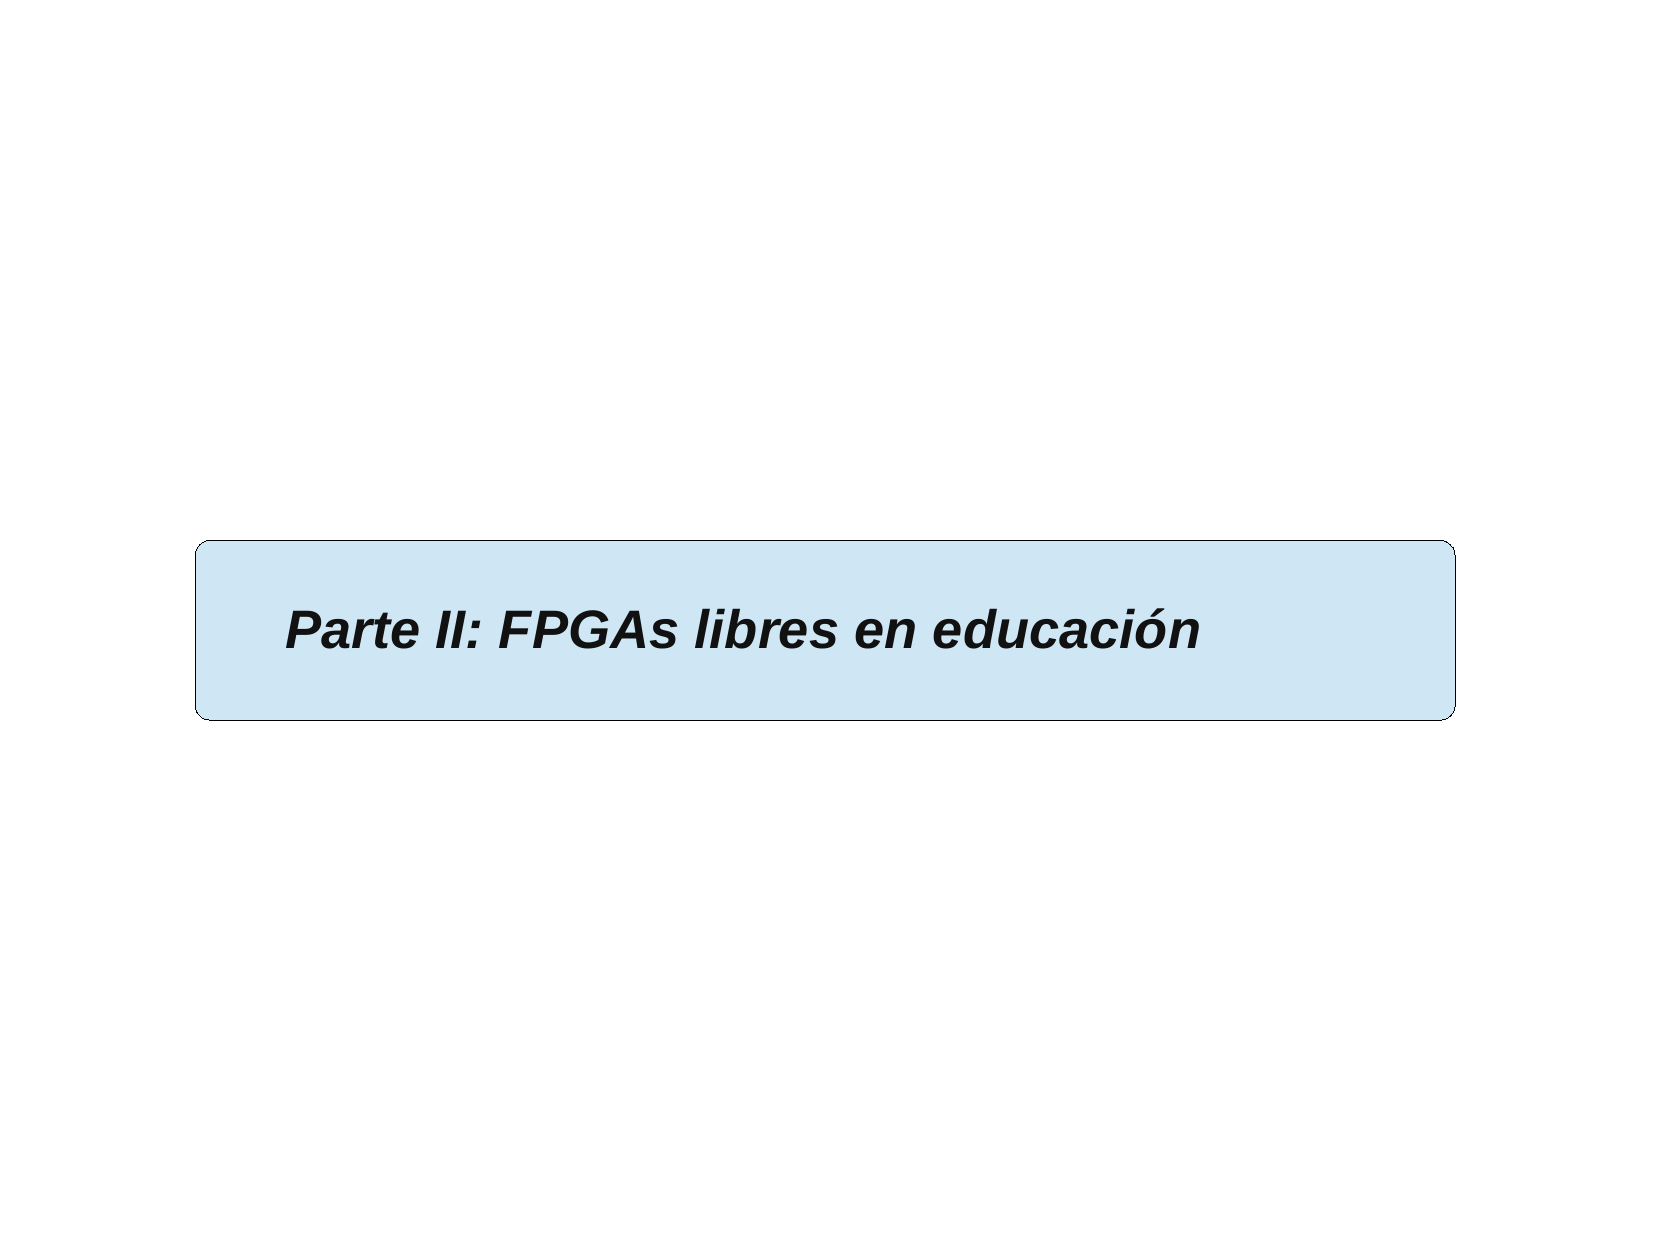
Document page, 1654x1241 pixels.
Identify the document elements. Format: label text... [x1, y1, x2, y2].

text_box Parte II: FPGAs libres en educación [285, 568, 1321, 691]
text_box [195, 540, 1456, 721]
